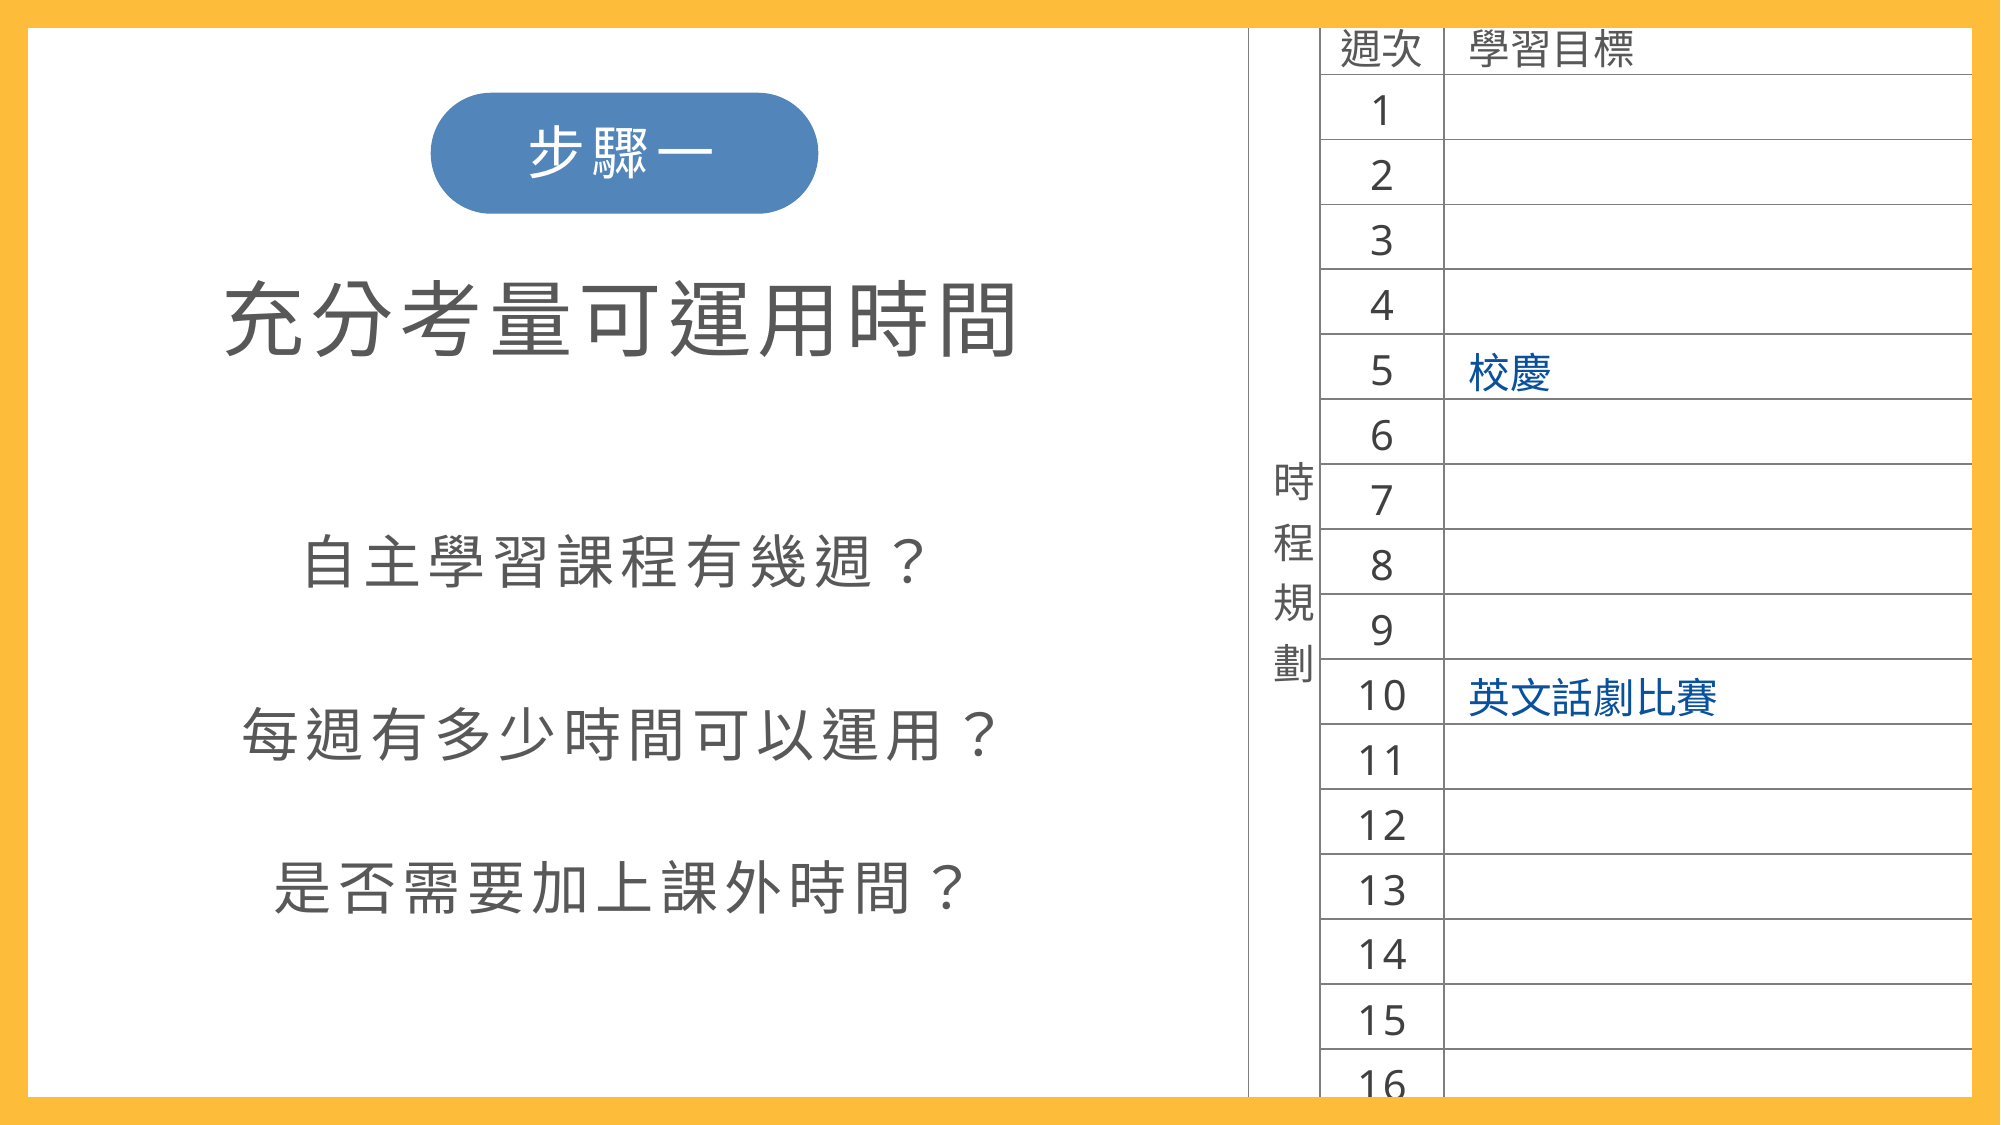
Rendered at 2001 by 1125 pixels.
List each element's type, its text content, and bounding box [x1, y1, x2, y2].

table_header 時程規劃 [1249, 28, 1319, 1097]
table_cell 4 [1321, 270, 1443, 333]
table_cell [1445, 75, 1972, 139]
text_box [430, 92, 819, 214]
table_cell [1445, 270, 1972, 333]
table_header 週次 [1321, 28, 1443, 74]
table_cell [1445, 400, 1972, 463]
table_cell [1445, 530, 1972, 593]
table_cell [1445, 1050, 1972, 1097]
table_cell 8 [1321, 530, 1443, 593]
table_cell 11 [1321, 725, 1443, 788]
table_cell [1445, 985, 1972, 1048]
table_cell 3 [1321, 205, 1443, 268]
table_cell 15 [1321, 985, 1443, 1048]
text_box 步驟一 [526, 115, 723, 187]
table_cell 16 [1388, 1084, 1400, 1097]
table_cell 5 [1321, 335, 1443, 398]
table_cell 6 [1321, 400, 1443, 463]
table_cell 校慶 [1445, 335, 1972, 398]
text_box 自主學習課程有幾週？ 每週有多少時間可以運用？ 是否需要加上課外時間？ [235, 523, 1014, 922]
title 充分考量可運用時間 [219, 221, 1030, 411]
table_cell 2 [1321, 140, 1443, 204]
table_cell 16 [1321, 1050, 1443, 1097]
table_cell 14 [1321, 920, 1443, 983]
table_cell 13 [1321, 855, 1443, 918]
table_cell [1445, 725, 1972, 788]
table_header 學習目標 [1445, 28, 1972, 74]
table_cell [1445, 140, 1972, 204]
table_cell [1445, 465, 1972, 528]
table_cell [1445, 205, 1972, 268]
table_cell [1445, 920, 1972, 983]
table_cell [1445, 790, 1972, 853]
table_cell 1 [1321, 75, 1443, 139]
table_cell 7 [1321, 465, 1443, 528]
table_cell [1445, 595, 1972, 658]
table_cell [1445, 855, 1972, 918]
table_cell 12 [1321, 790, 1443, 853]
table_cell 9 [1321, 595, 1443, 658]
table_cell 英文話劇比賽 [1445, 660, 1972, 723]
table_cell 10 [1321, 660, 1443, 723]
